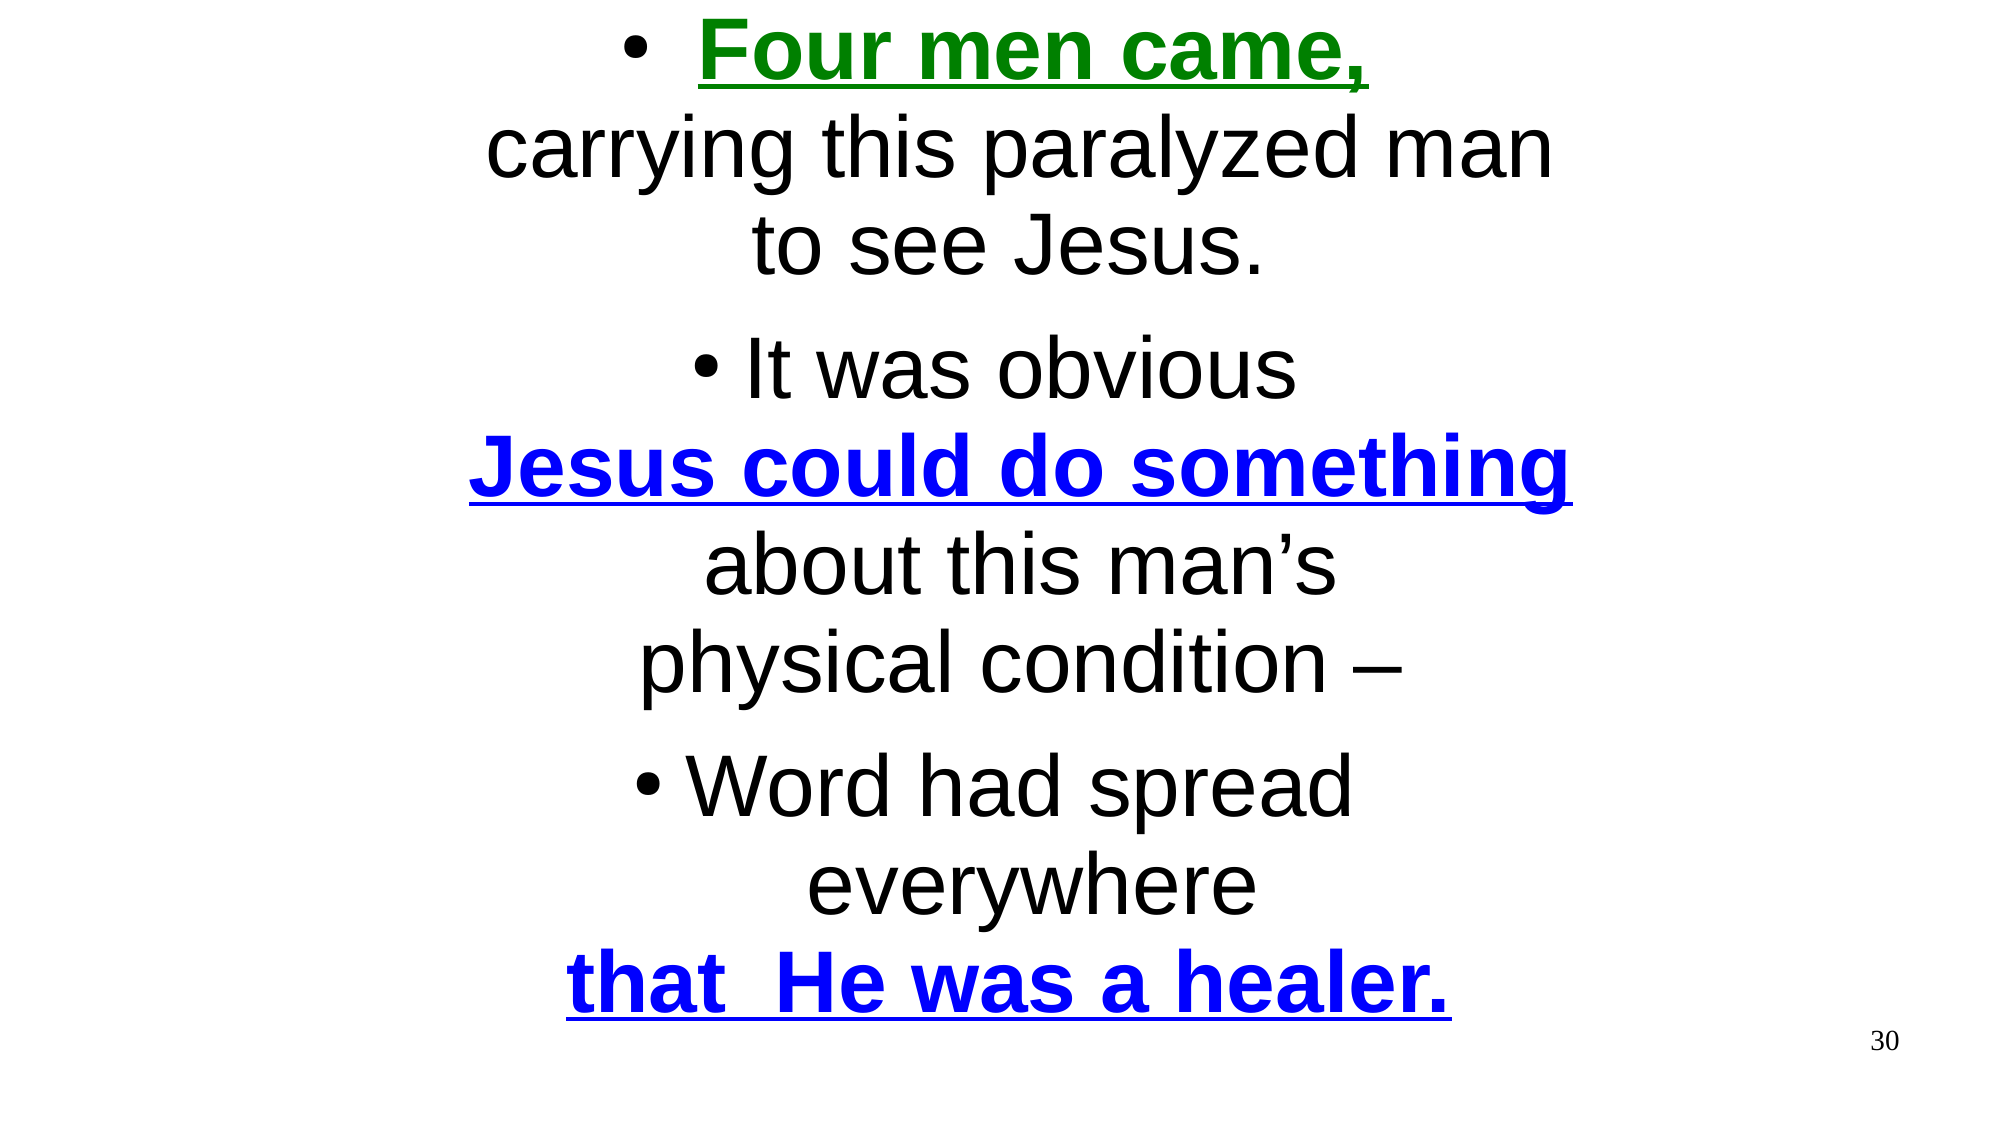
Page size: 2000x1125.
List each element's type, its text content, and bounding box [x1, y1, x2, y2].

list Four men came, carrying this paralyzed man to see Jesus. It was obvious Jesus could do something about this man’s physical condition – Word had spread everywhere that He was a healer. [0, 0, 1996, 1123]
